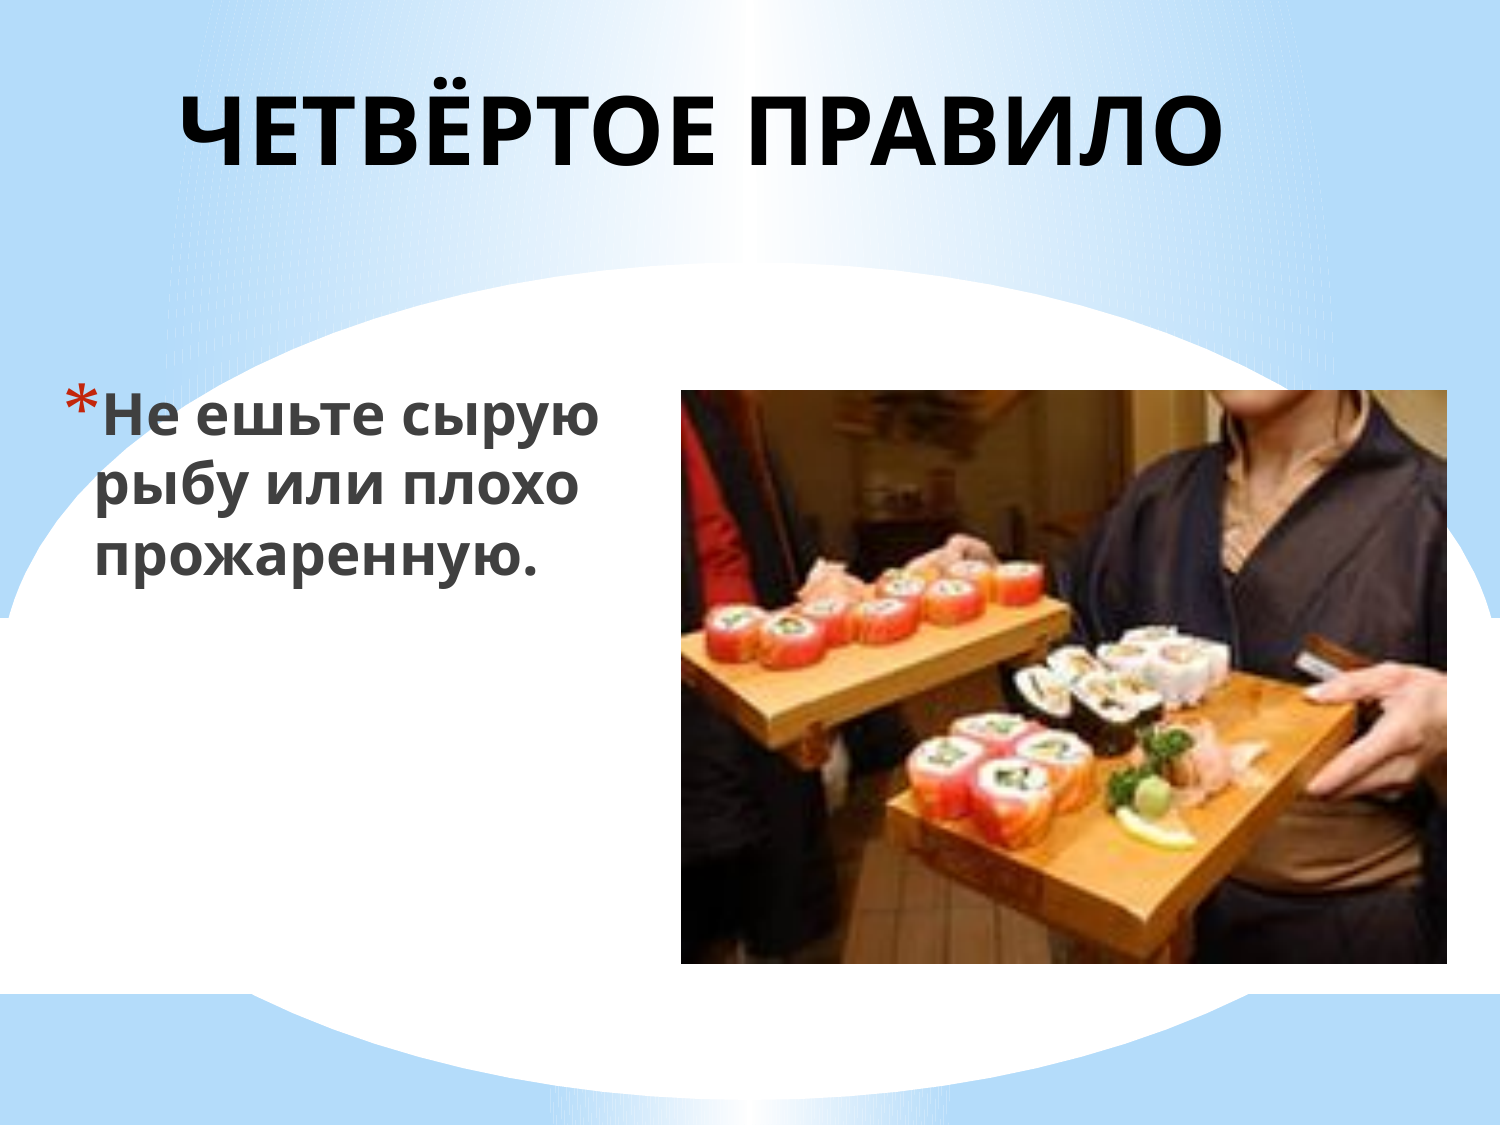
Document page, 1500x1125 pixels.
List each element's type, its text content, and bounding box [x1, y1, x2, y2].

list Не ешьте сырую рыбу или плохо прожаренную. [41, 361, 656, 1047]
picture [681, 390, 1447, 965]
title ЧЕТВЁРТОЕ ПРАВИЛО [53, 54, 1353, 232]
